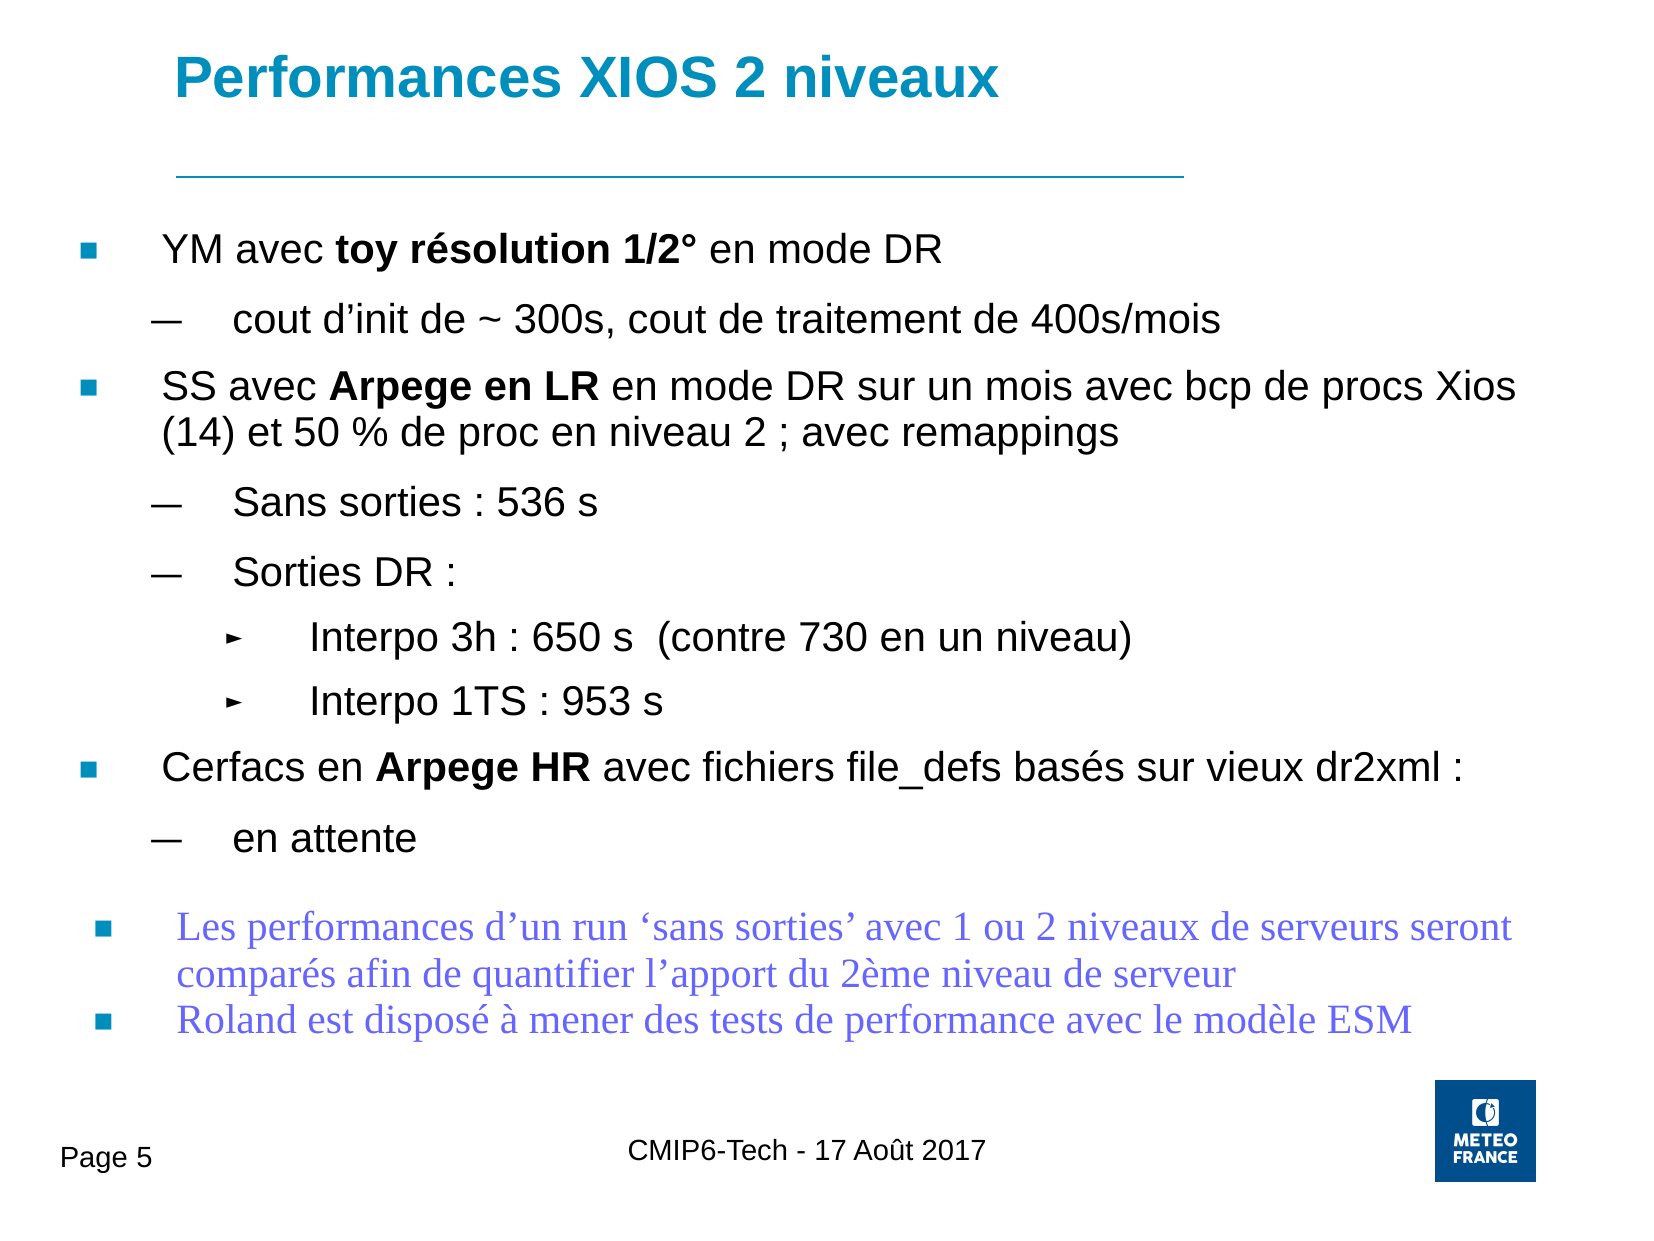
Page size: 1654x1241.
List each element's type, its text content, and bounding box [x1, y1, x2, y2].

picture [1435, 1118, 1536, 1182]
list YM avec toy résolution 1/2° en mode DR cout d’init de ~ 300s, cout de traitement de 400s/mois SS avec Arpege en LR en mode DR sur un mois avec bcp de procs Xios (14) et 50 % de proc en niveau 2 ; avec remappings Sans sorties : 536 s Sorties DR : Interpo 3h : 650 s (contre 730 en un niveau) Interpo 1TS : 953 s Cerfacs en Arpege HR avec fichiers file_defs basés sur vieux dr2xml : en attente [61, 225, 1591, 896]
title Performances XIOS 2 niveaux [174, 0, 1654, 156]
text_box Les performances d’un run ‘sans sorties’ avec 1 ou 2 niveaux de serveurs seront comparés afin de quantifier l’apport du 2ème niveau de serveur Roland est disposé à mener des tests de performance avec le modèle ESM [61, 896, 1591, 1118]
